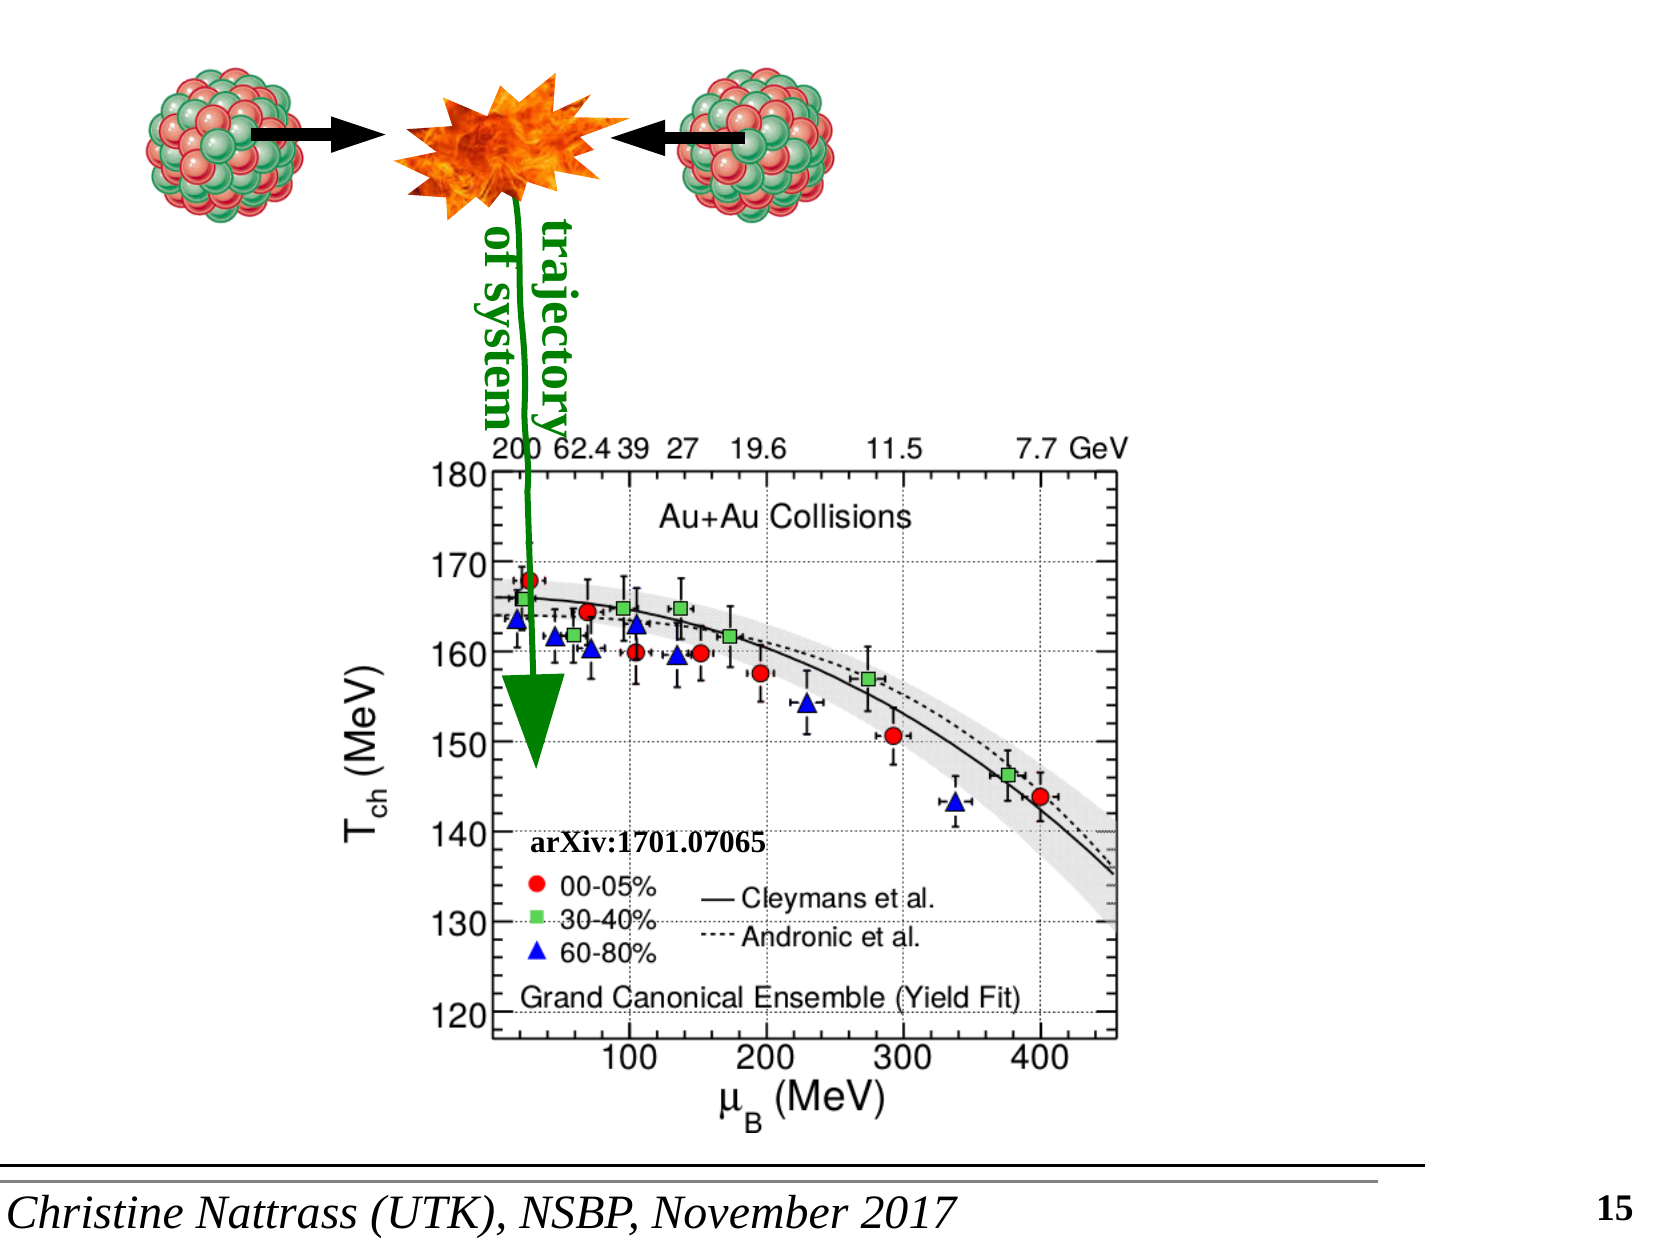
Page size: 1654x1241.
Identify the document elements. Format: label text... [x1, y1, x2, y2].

picture [343, 436, 1129, 1133]
picture [143, 58, 309, 227]
picture [674, 58, 840, 227]
text_box arXiv:1701.07065 [515, 758, 816, 928]
text_box [393, 72, 631, 221]
text_box trajectory of system [466, 175, 597, 483]
